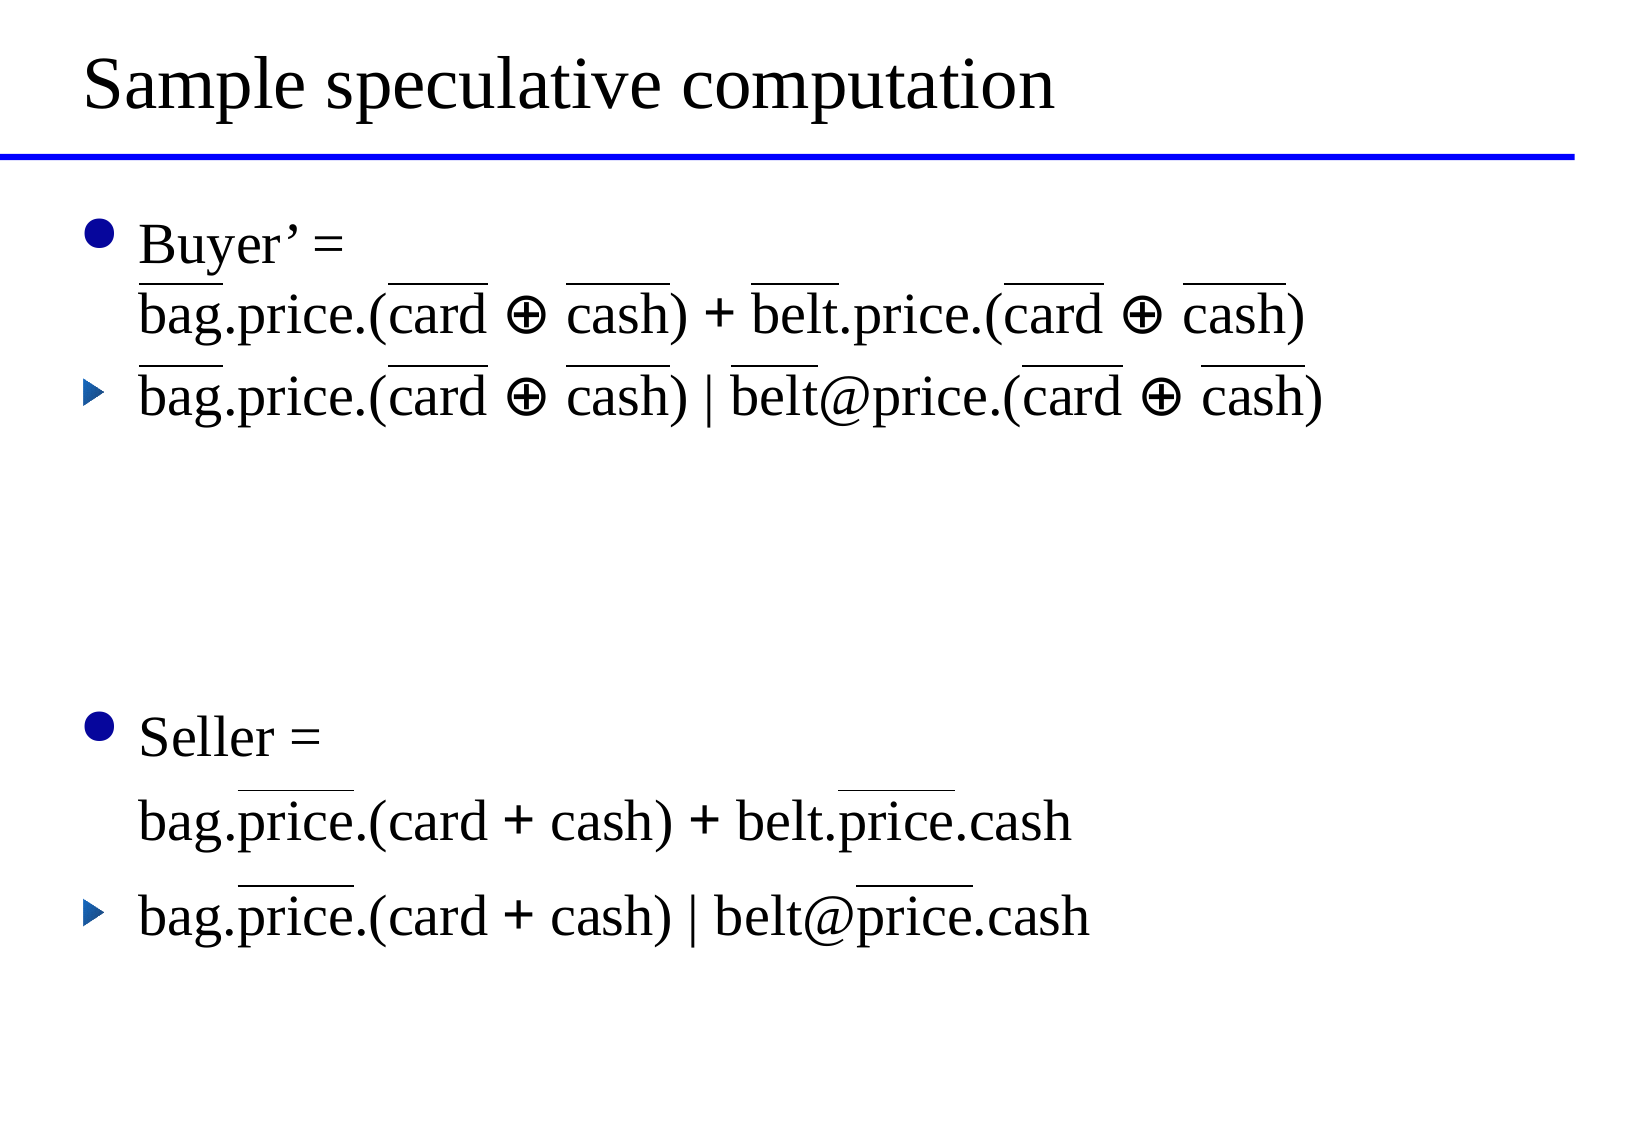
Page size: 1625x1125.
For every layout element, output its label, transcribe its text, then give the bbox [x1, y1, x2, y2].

list Buyer’ = bag.price.(card ⊕ cash) + belt.price.(card ⊕ cash) bag.price.(card ⊕ cash) | belt@price.(card ⊕ cash) Seller = bag.price.(card + cash) + belt.price.cash bag.price.(card + cash) | belt@price.cash [67, 198, 1478, 1061]
title Sample speculative computation [67, 27, 1544, 131]
